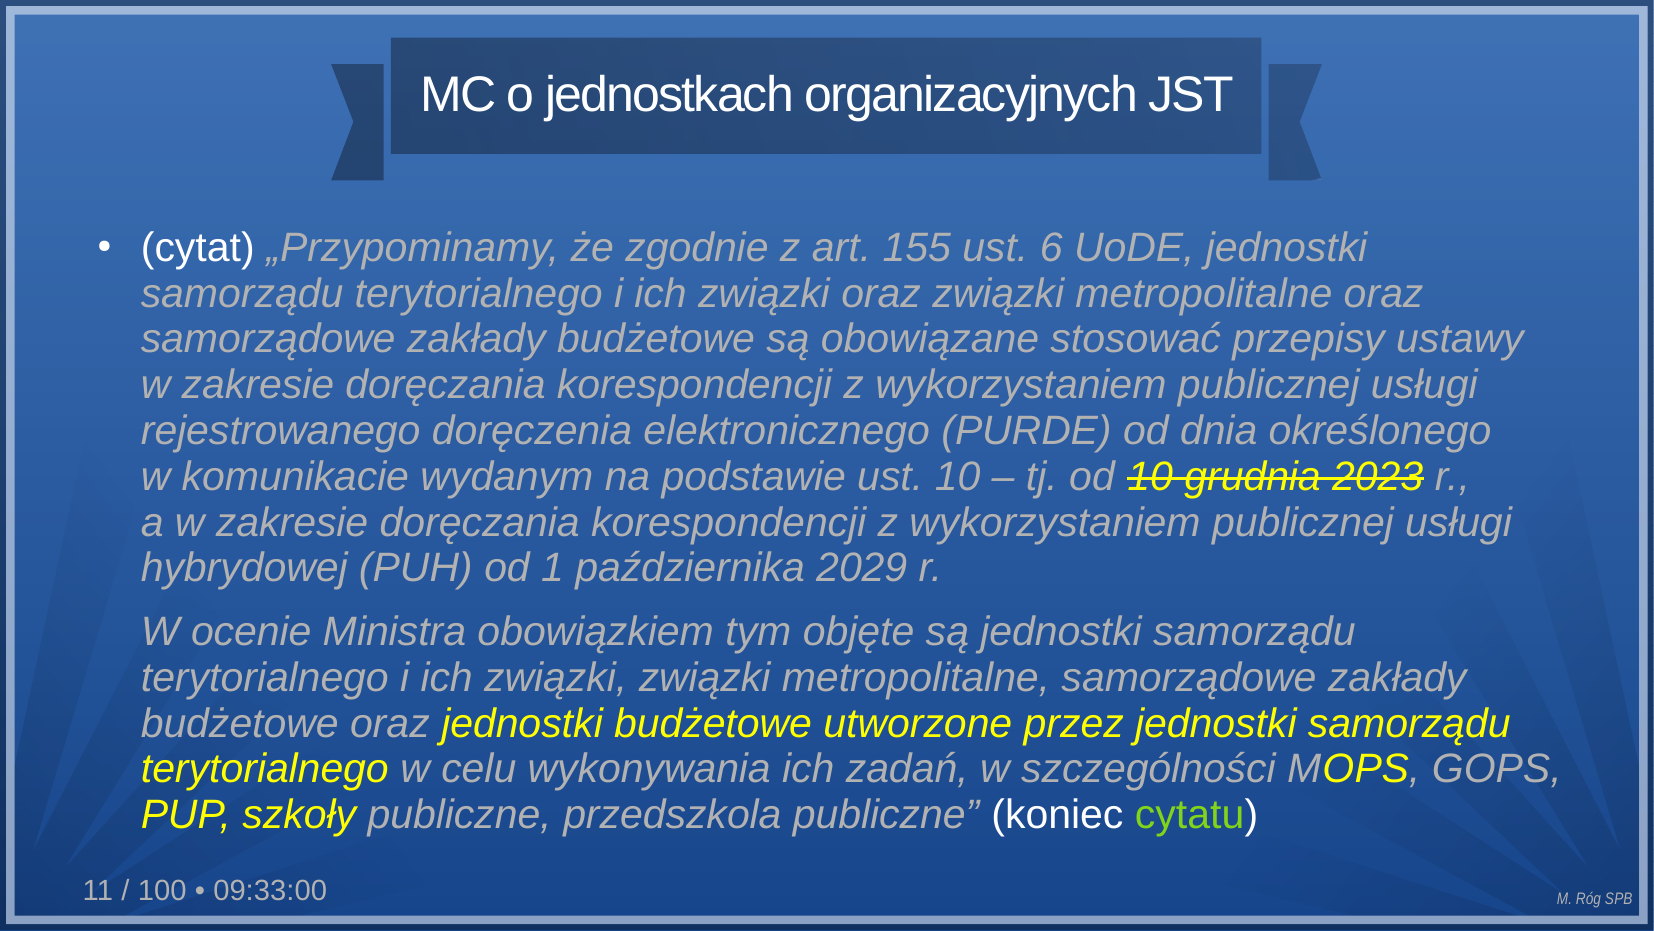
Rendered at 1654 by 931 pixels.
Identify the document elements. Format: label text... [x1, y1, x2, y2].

title MC o jednostkach organizacyjnych JST [389, 35, 1264, 154]
list (cytat) „Przypominamy, że zgodnie z art. 155 ust. 6 UoDE, jednostki samorządu terytorialnego i ich związki oraz związki metropolitalne oraz samorządowe zakłady budżetowe są obowiązane stosować przepisy ustawy w zakresie doręczania korespondencji z wykorzystaniem publicznej usługi rejestrowanego doręczenia elektronicznego (PURDE) od dnia określonego w komunikacie wydanym na podstawie ust. 10 – tj. od 10 grudnia 2023 r., a w zakresie doręczania korespondencji z wykorzystaniem publicznej usługi hybrydowej (PUH) od 1 października 2029 r. W ocenie Ministra obowiązkiem tym objęte są jednostki samorządu terytorialnego i ich związki, związki metropolitalne, samorządowe zakłady budżetowe oraz jednostki budżetowe utworzone przez jednostki samorządu terytorialnego w celu wykonywania ich zadań, w szczególności MOPS, GOPS, PUP, szkoły publiczne, przedszkola publiczne” (koniec cytatu) [82, 224, 1571, 848]
